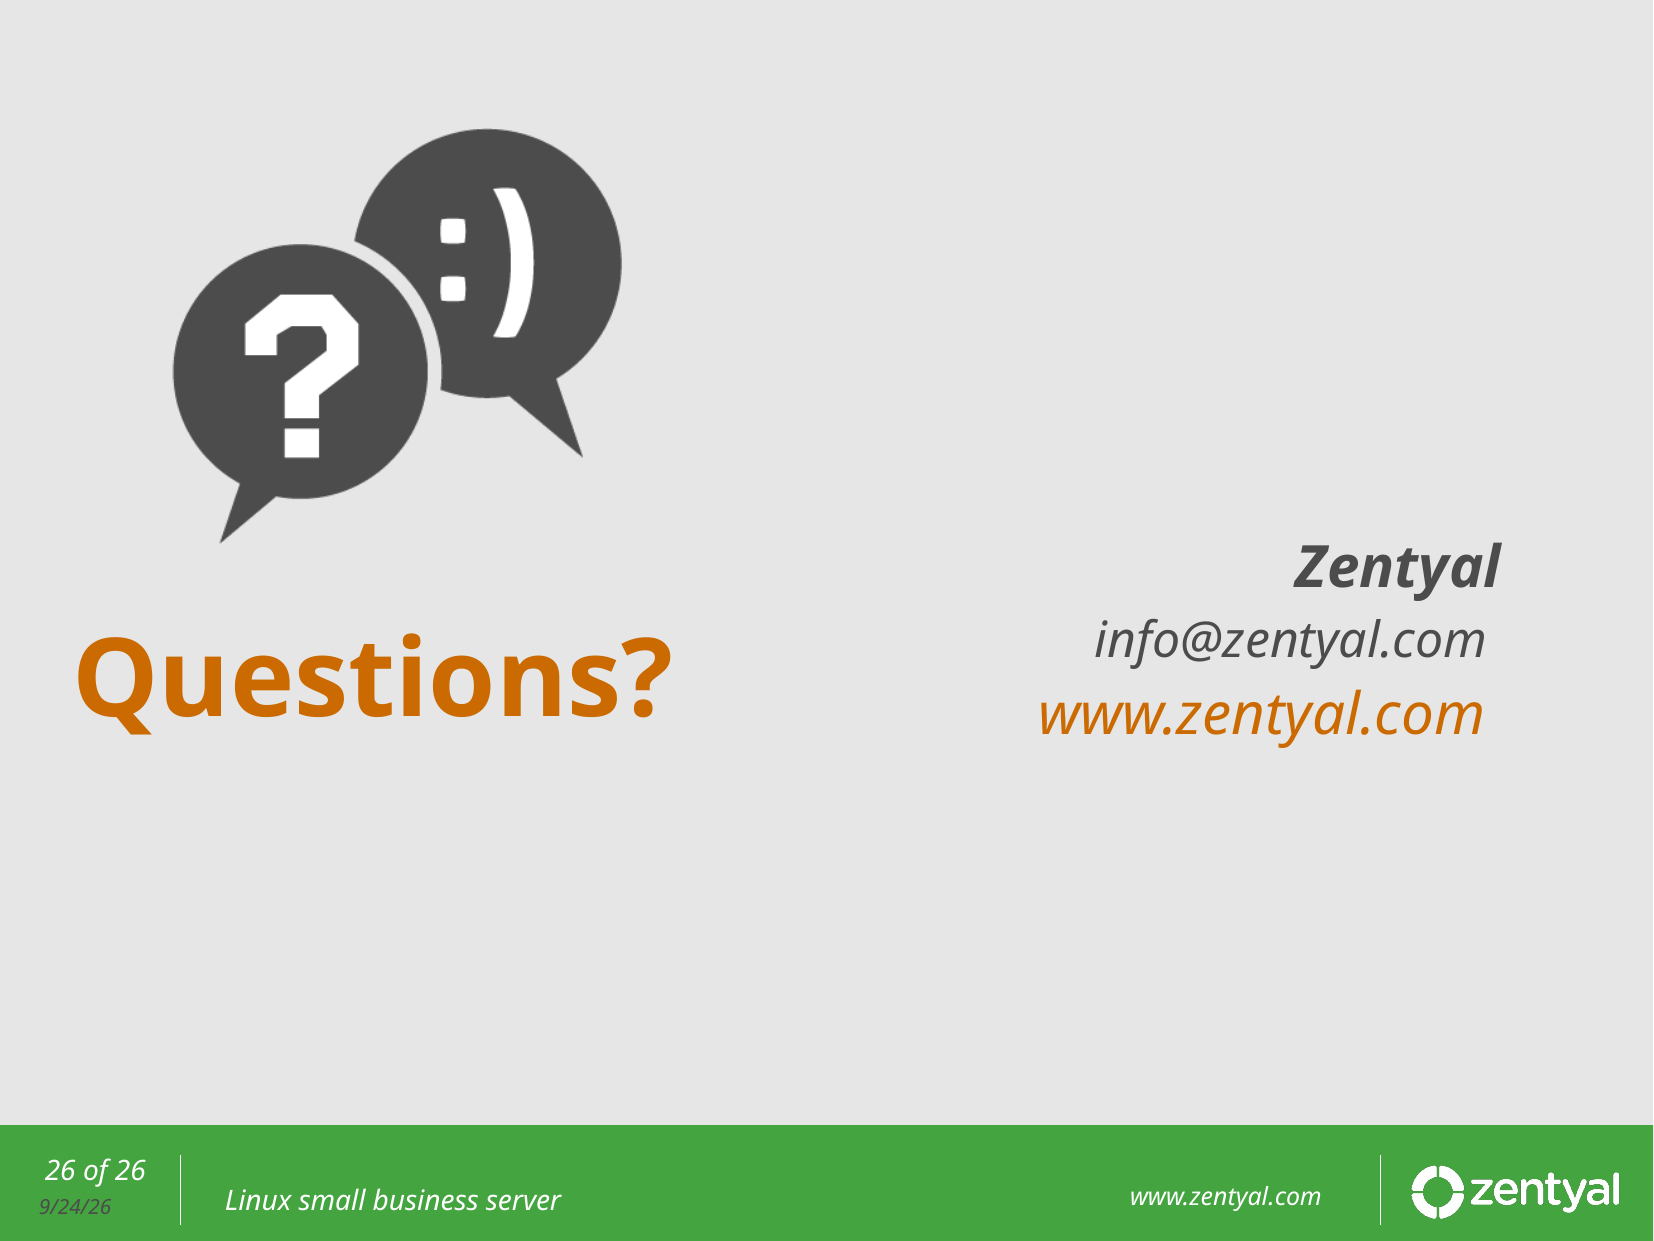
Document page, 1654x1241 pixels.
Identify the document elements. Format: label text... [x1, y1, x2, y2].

picture [135, 74, 661, 601]
list Questions? [72, 600, 751, 751]
list Zentyal info@zentyal.com www.zentyal.com [844, 525, 1501, 1066]
picture [1394, 1151, 1636, 1232]
